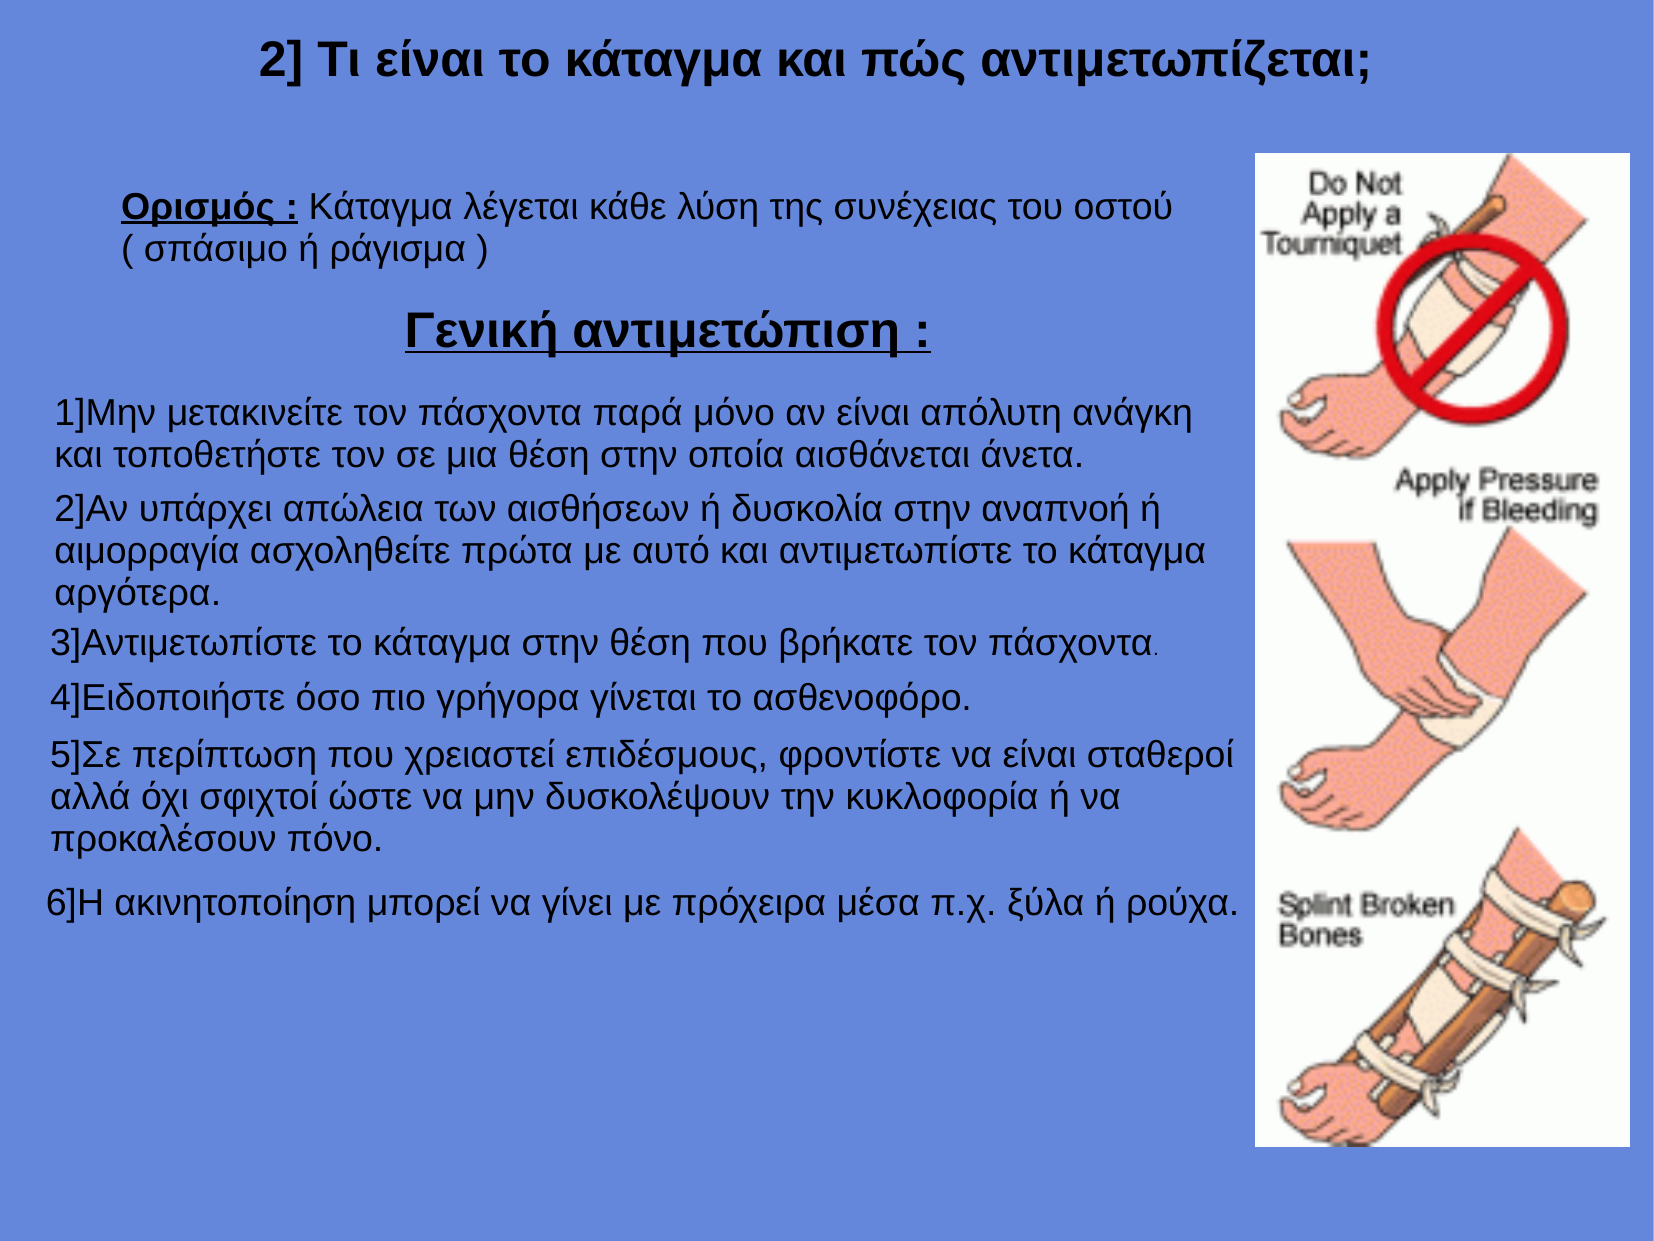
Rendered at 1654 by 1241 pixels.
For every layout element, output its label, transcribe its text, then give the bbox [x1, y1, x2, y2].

text_box Γενική αντιμετώπιση : [389, 295, 1208, 384]
text_box 3]Αντιμετωπίστε το κάταγμα στην θέση που βρήκατε τον πάσχοντα. [35, 614, 1288, 725]
text_box 5]Σε περίπτωση που χρειαστεί επιδέσμους, φροντίστε να είναι σταθεροί αλλά όχι σφιχτοί ώστε να μην δυσκολέψουν την κυκλοφορία ή να προκαλέσουν πόνο. [35, 725, 1316, 873]
text_box [1288, 555, 1465, 990]
text_box 2]Αν υπάρχει απώλεια των αισθήσεων ή δυσκολία στην αναπνοή ή αιμορραγία ασχοληθείτε πρώτα με αυτό και αντιμετωπίστε το κάταγμα αργότερα. [39, 479, 1328, 688]
text_box 1]Μην μετακινείτε τον πάσχοντα παρά μόνο αν είναι απόλυτη ανάγκη και τοποθετήστε τον σε μια θέση στην οποία αισθάνεται άνετα. [39, 384, 1256, 479]
text_box 4]Ειδοποιήστε όσο πιο γρήγορα γίνεται το ασθενοφόρο. [35, 669, 1229, 725]
picture [0, 0, 1654, 1241]
text_box 2] Τι είναι το κάταγμα και πώς αντιμετωπίζεται; [202, 23, 1430, 384]
text_box 6]Η ακινητοποίηση μπορεί να γίνει με πρόχειρα μέσα π.χ. ξύλα ή ρούχα. [31, 873, 1437, 1175]
text_box Ορισμός : Κάταγμα λέγεται κάθε λύση της συνέχειας του οστού ( σπάσιμο ή ράγισμα ) [106, 129, 1230, 384]
